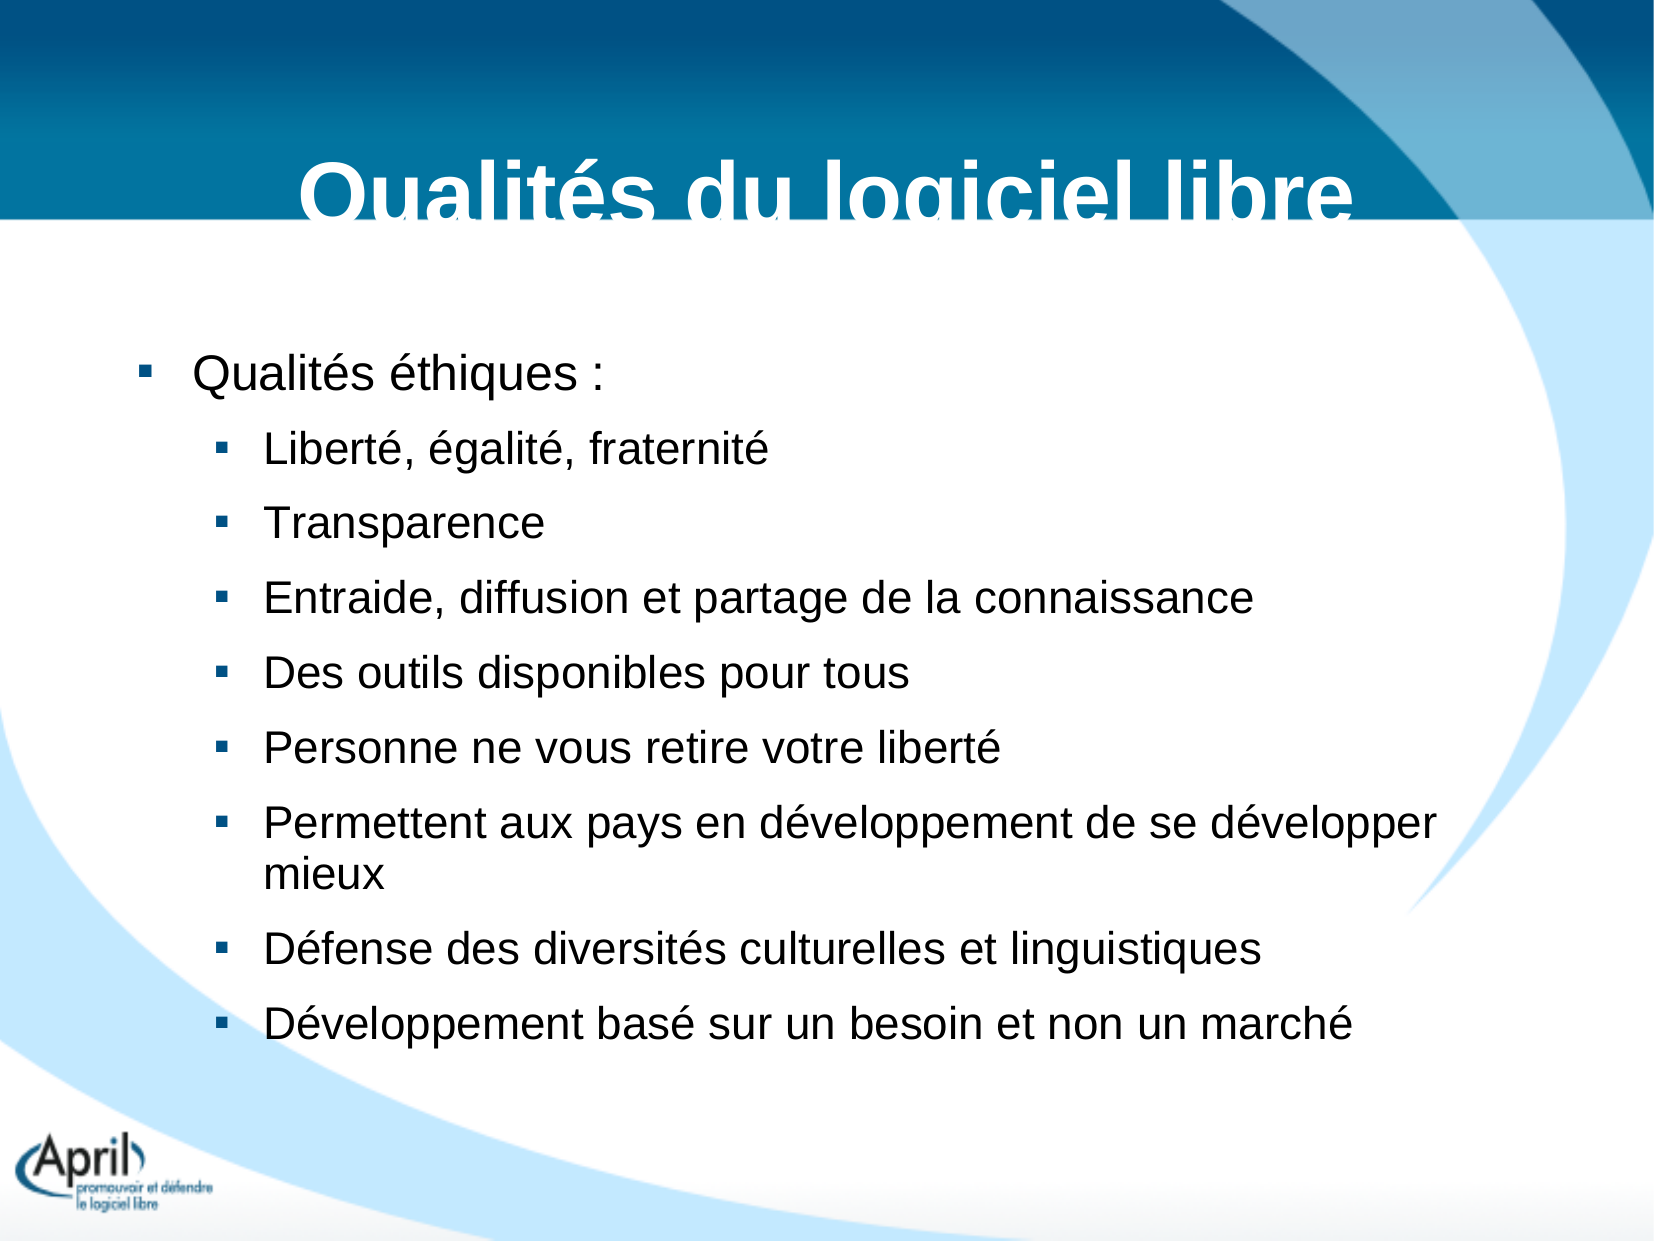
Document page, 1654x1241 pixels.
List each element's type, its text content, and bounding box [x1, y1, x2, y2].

picture [0, 0, 1654, 1241]
title Qualités du logiciel libre [121, 91, 1534, 299]
list Qualités éthiques : Liberté, égalité, fraternité Transparence Entraide, diffusion et partage de la connaissance Des outils disponibles pour tous Personne ne vous retire votre liberté Permettent aux pays en développement de se développer mieux Défense des diversités culturelles et linguistiques Développement basé sur un besoin et non un marché [121, 344, 1534, 1127]
